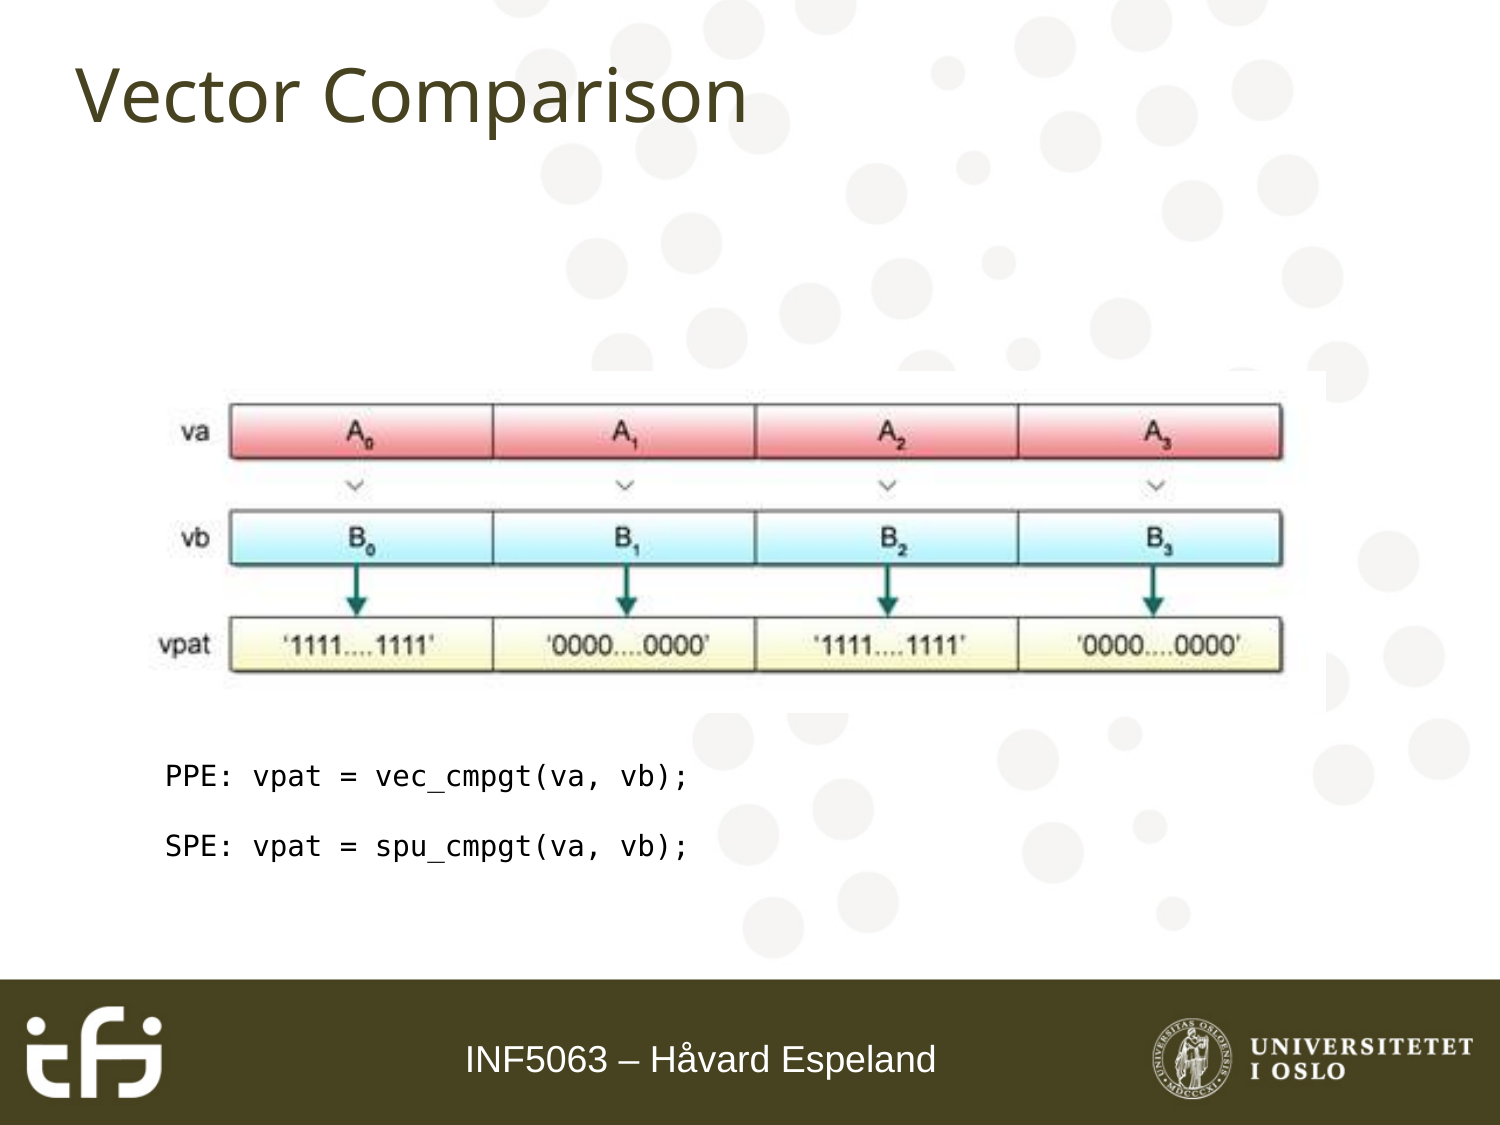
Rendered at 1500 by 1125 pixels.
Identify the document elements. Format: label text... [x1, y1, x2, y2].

text_box PPE: vpat = vec_cmpgt(va, vb); SPE: vpat = spu_cmpgt(va, vb); [150, 750, 1276, 882]
picture [0, 0, 1500, 1125]
title Vector Comparison [75, 40, 1426, 146]
